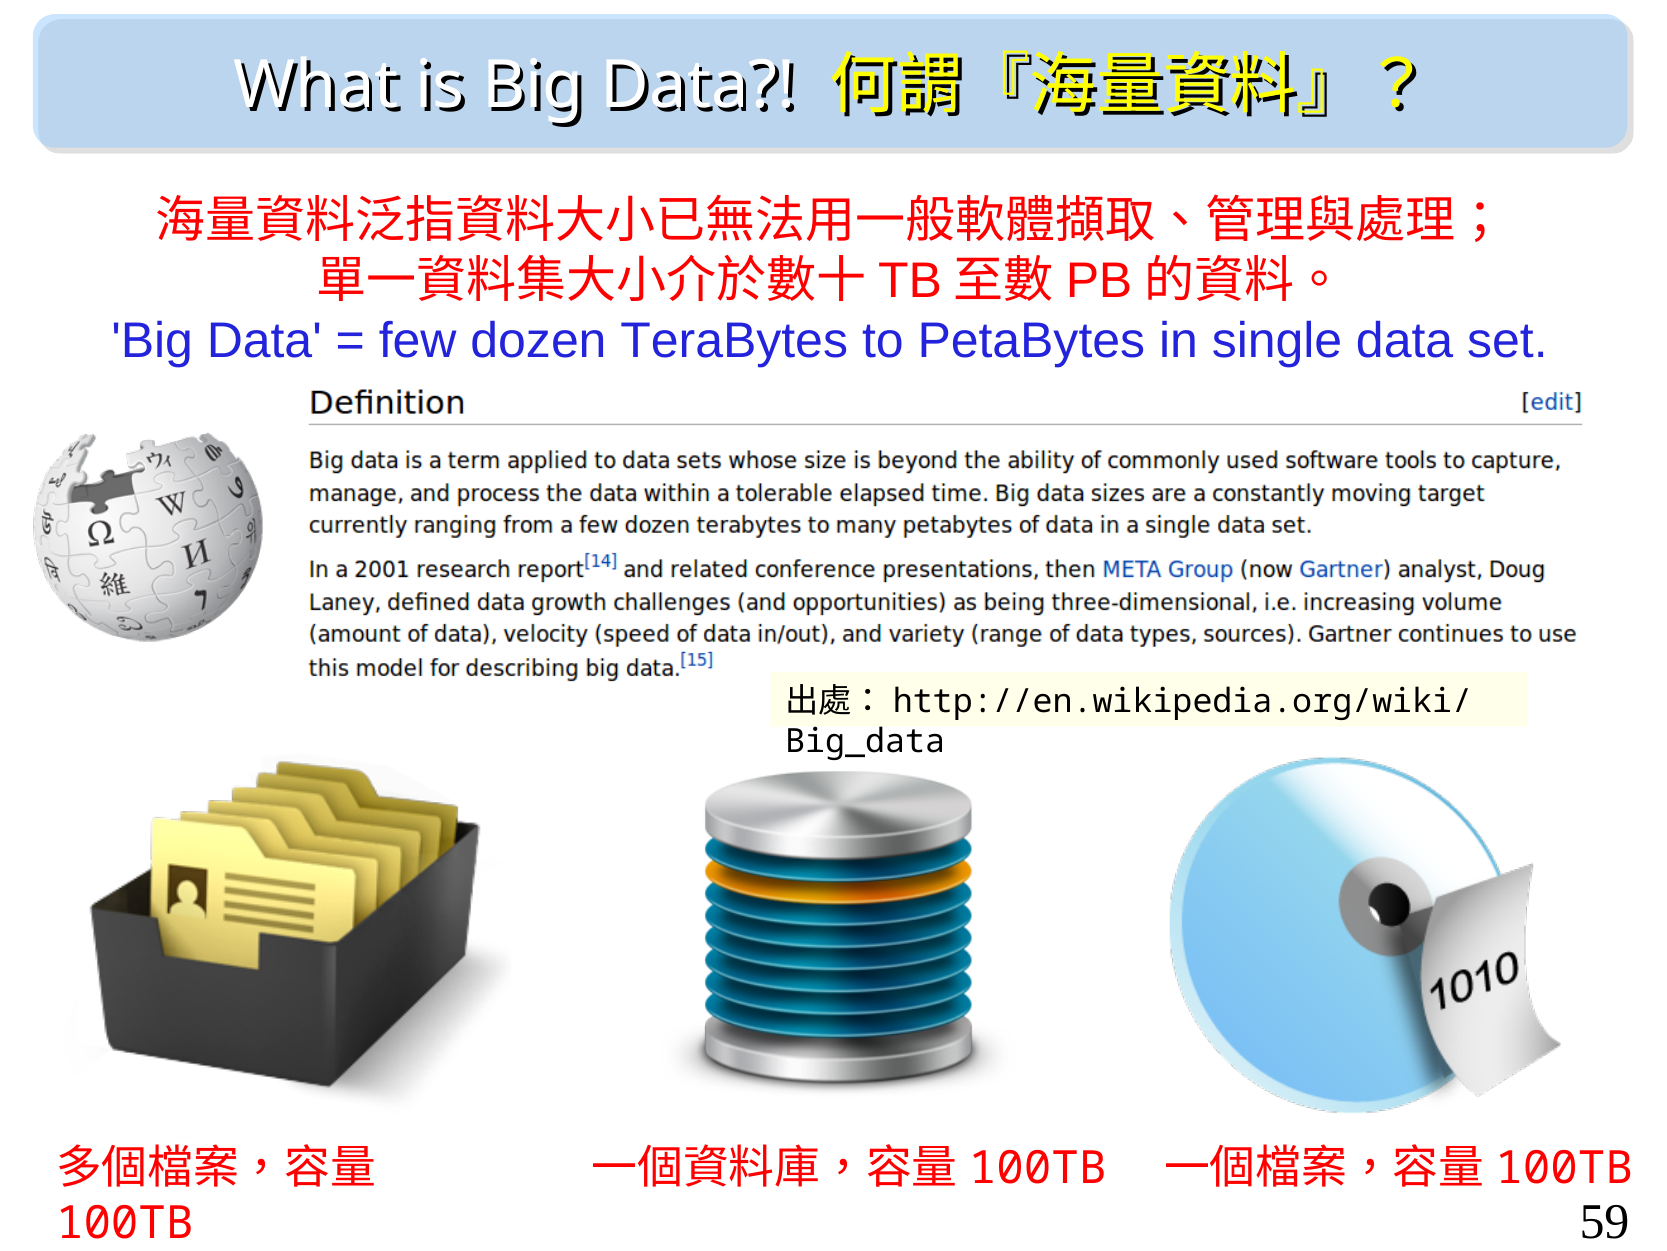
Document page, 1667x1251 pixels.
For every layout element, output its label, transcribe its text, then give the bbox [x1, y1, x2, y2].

text_box 海量資料泛指資料大小已無法用一般軟體擷取、管理與處理； 單一資料集大小介於數十TB至數PB的資料。 'Big Data' = few dozen TeraBytes to PetaBytes in single data set. [96, 179, 1565, 375]
picture [29, 407, 266, 644]
text_box 出處：http://en.wikipedia.org/wiki/Big_data [770, 671, 1528, 727]
text_box 多個檔案，容量100TB [41, 1129, 532, 1200]
picture [1165, 738, 1566, 1129]
picture [59, 377, 1595, 1129]
picture [661, 749, 1016, 1105]
text_box 一個檔案，容量100TB [1125, 1129, 1667, 1200]
text_box 一個資料庫，容量100TB [576, 1129, 1122, 1200]
text_box What is Big Data?! 何謂『海量資料』？ [0, 11, 1665, 160]
